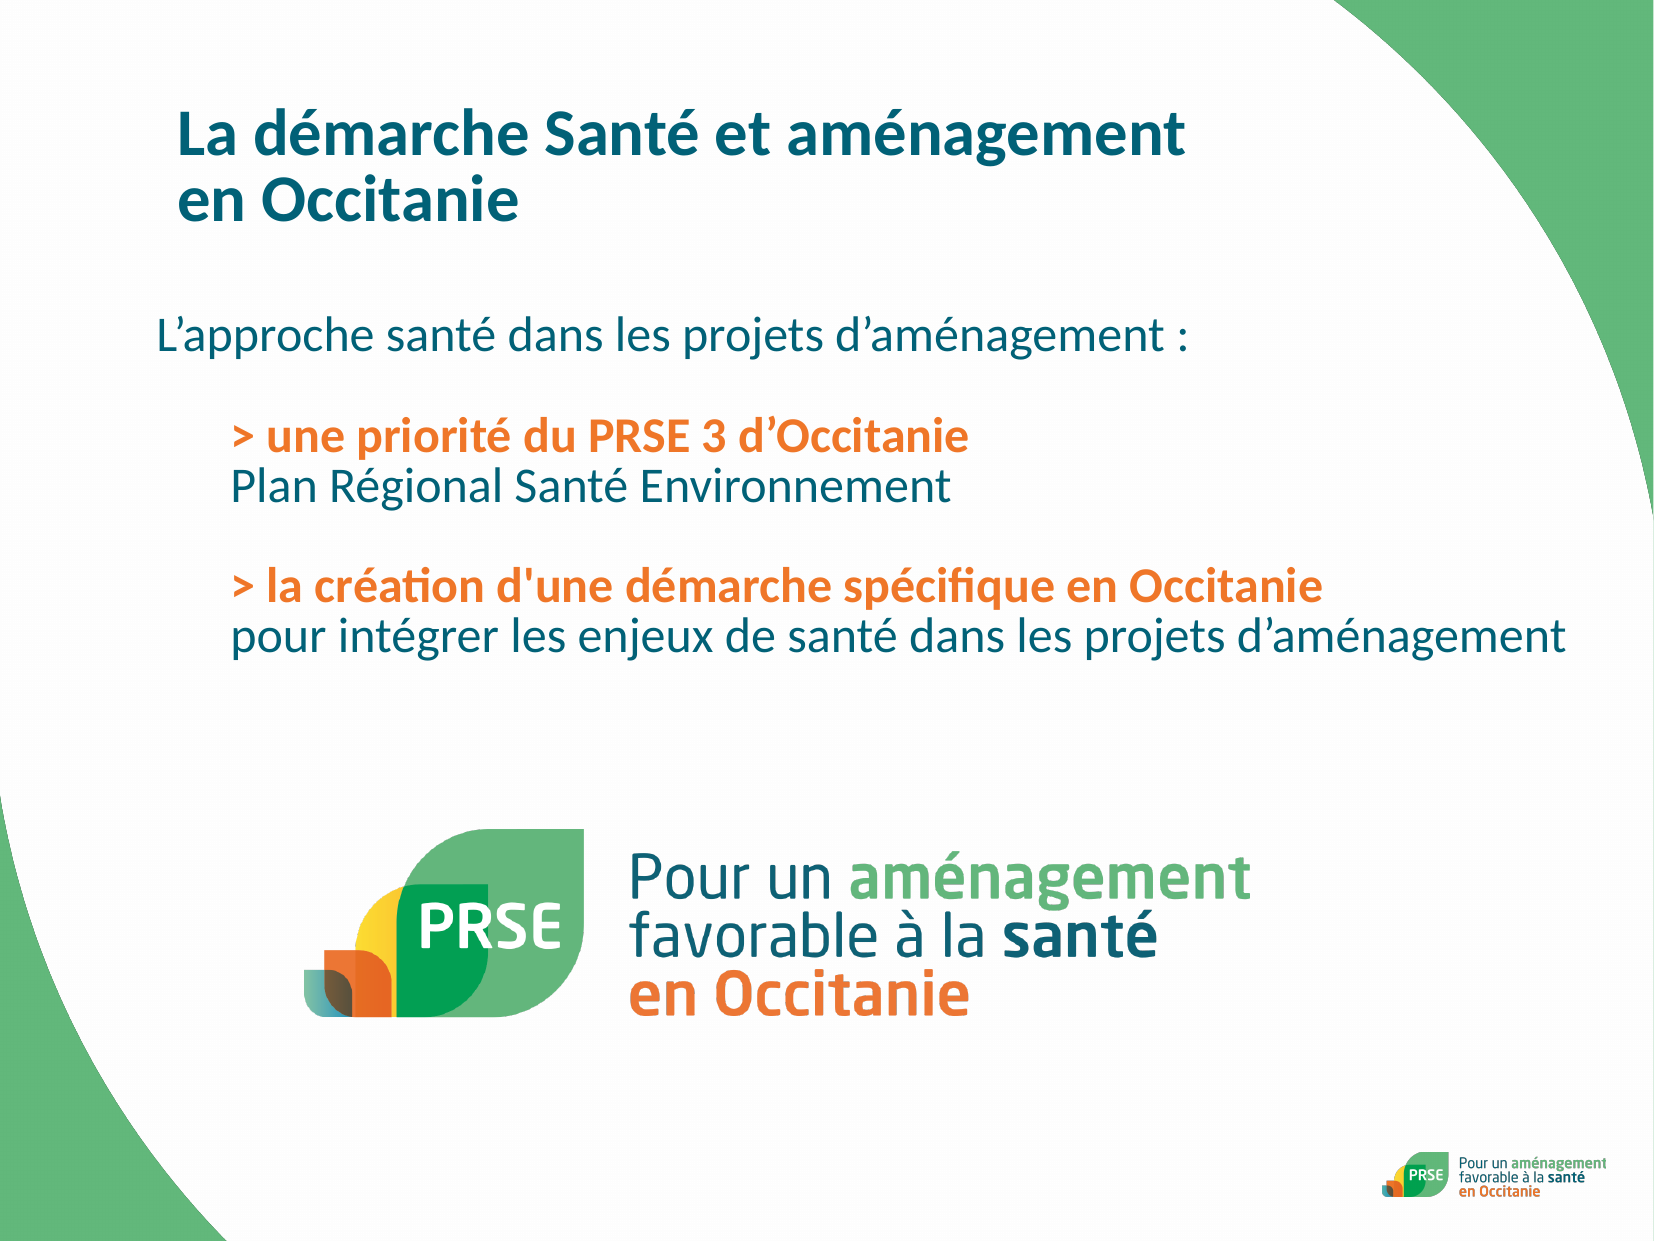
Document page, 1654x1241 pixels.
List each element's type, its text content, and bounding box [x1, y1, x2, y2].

text_box L’approche santé dans les projets d’aménagement : > une priorité du PRSE 3 d’Occitanie Plan Régional Santé Environnement > la création d'une démarche spécifique en Occitanie pour intégrer les enjeux de santé dans les projets d’aménagement [141, 307, 1631, 1137]
picture [0, 0, 1654, 1241]
title La démarche Santé et aménagement en Occitanie [177, 90, 1619, 254]
